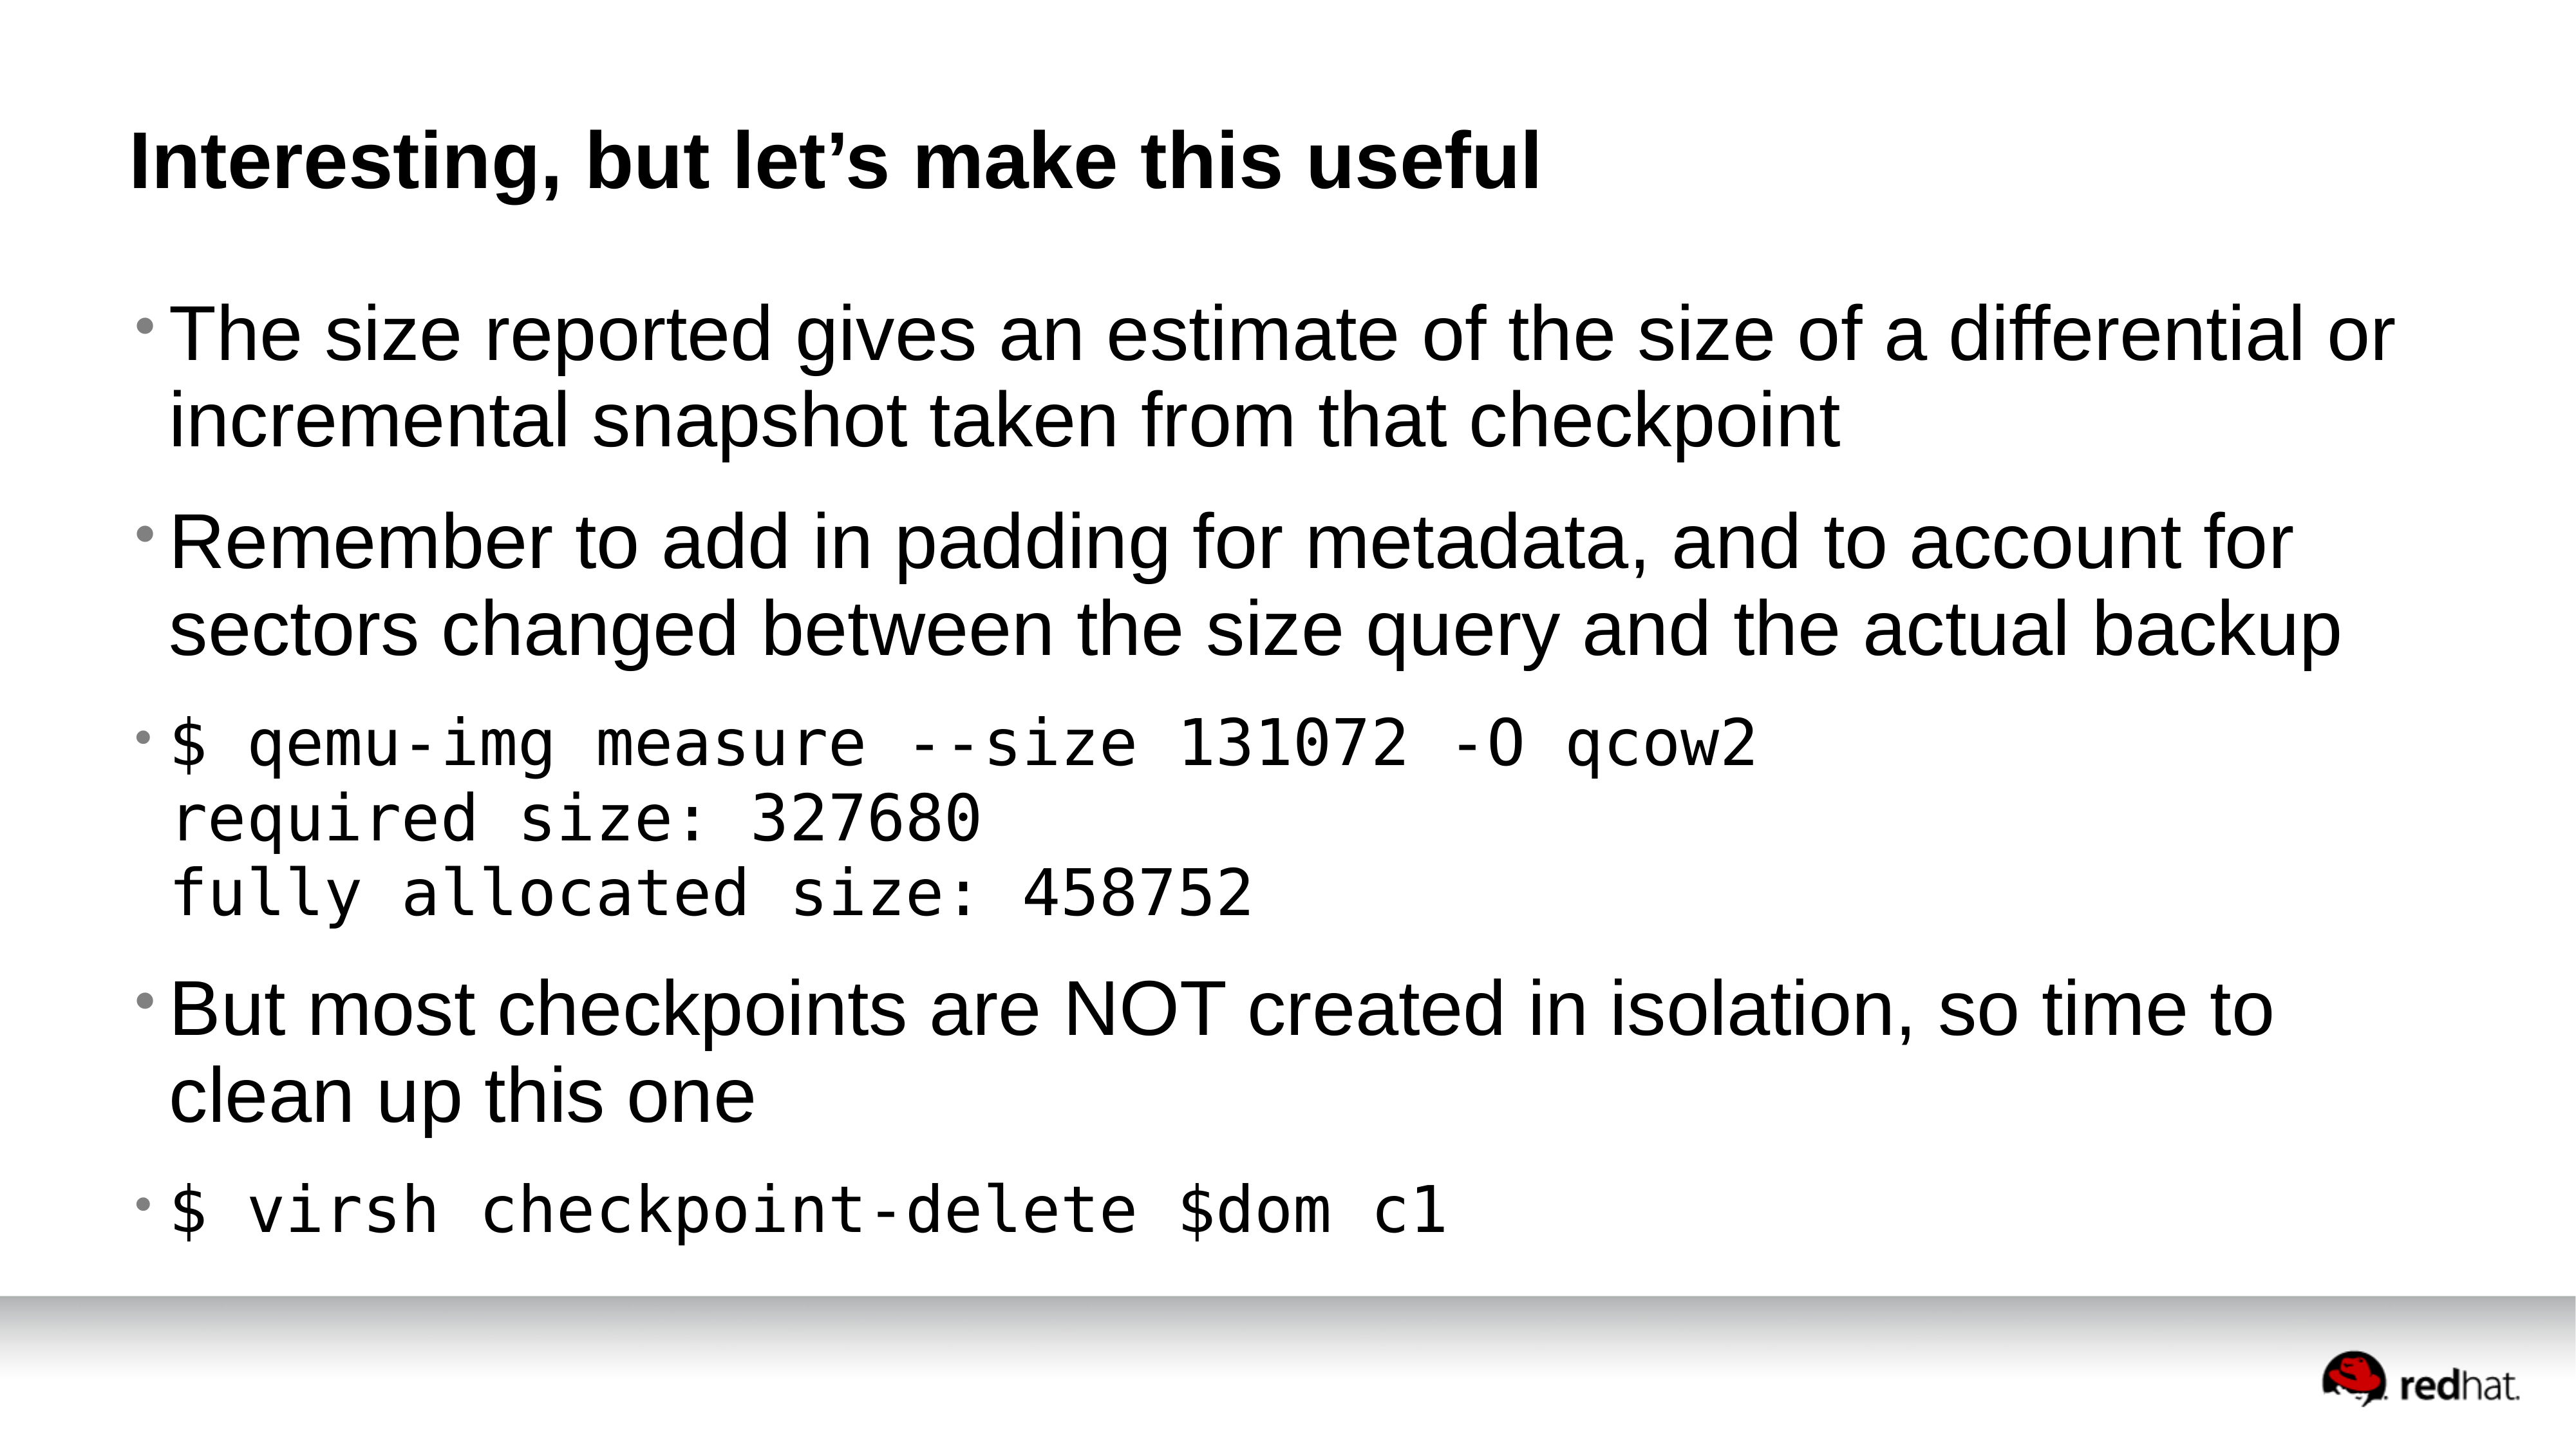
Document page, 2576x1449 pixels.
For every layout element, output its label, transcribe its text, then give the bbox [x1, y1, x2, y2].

title Interesting, but let’s make this useful [129, 100, 2261, 222]
picture [0, 0, 2576, 1446]
list The size reported gives an estimate of the size of a differential or incremental snapshot taken from that checkpoint Remember to add in padding for metadata, and to account for sectors changed between the size query and the actual backup $ qemu-img measure --size 131072 -O qcow2 required size: 327680 fully allocated size: 458752 But most checkpoints are NOT created in isolation, so time to clean up this one $ virsh checkpoint-delete $dom c1 [123, 289, 2425, 1248]
